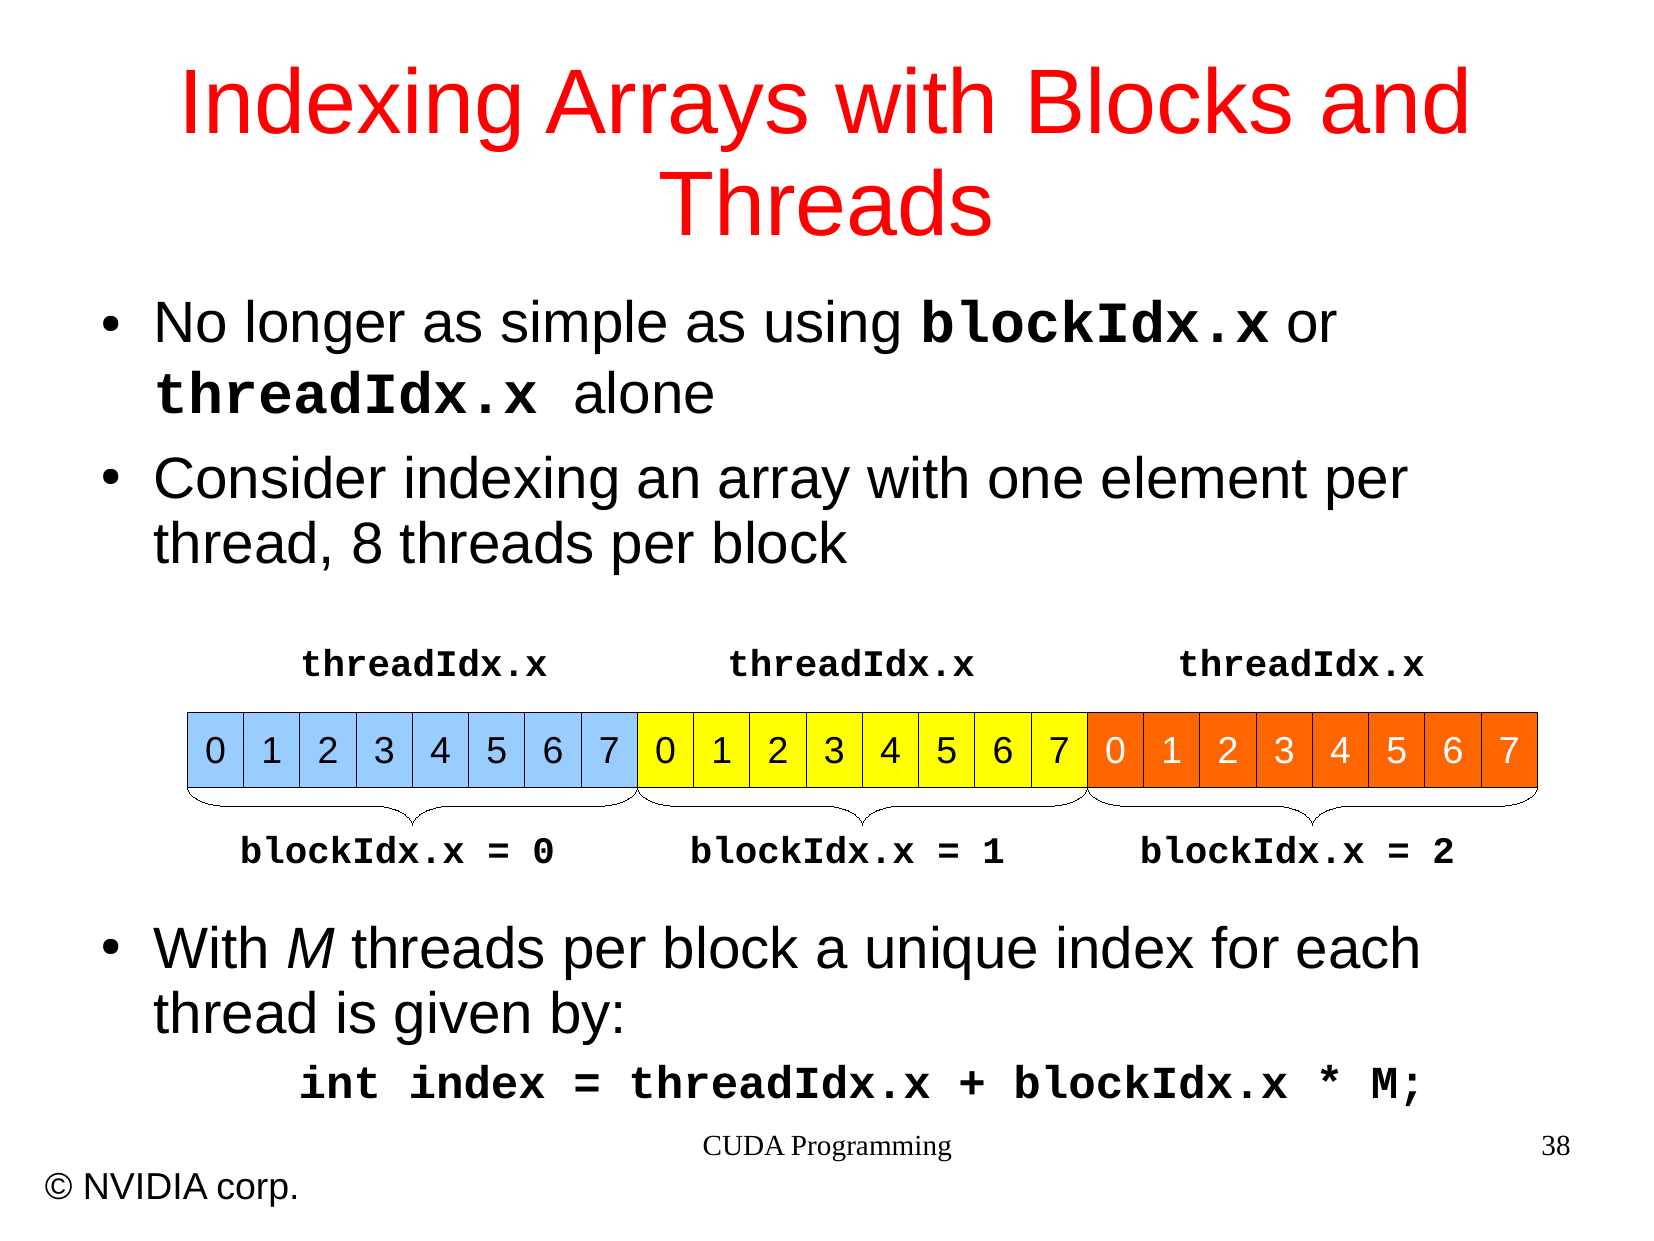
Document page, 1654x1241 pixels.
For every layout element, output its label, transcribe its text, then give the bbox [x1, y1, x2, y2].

text_box 6 [524, 712, 581, 788]
text_box 5 [918, 712, 974, 788]
text_box 6 [1424, 712, 1481, 788]
title Indexing Arrays with Blocks and Threads [82, 49, 1571, 257]
text_box 2 [1199, 712, 1256, 788]
text_box 5 [1368, 712, 1424, 788]
text_box threadIdx.x [285, 637, 563, 696]
text_box 2 [749, 712, 806, 788]
text_box 3 [356, 712, 412, 788]
text_box threadIdx.x [1162, 637, 1440, 696]
text_box blockIdx.x = 1 [675, 825, 1020, 883]
text_box 1 [244, 712, 299, 788]
text_box 4 [412, 712, 468, 788]
list No longer as simple as using blockIdx.x or threadIdx.x alone Consider indexing an array with one element per thread, 8 threads per block With M threads per block a unique index for each thread is given by: int index = threadIdx.x + blockIdx.x * M; [82, 290, 1571, 1182]
text_box 0 [1087, 712, 1144, 788]
text_box 4 [862, 712, 918, 788]
text_box © NVIDIA corp. [30, 1158, 331, 1216]
text_box blockIdx.x = 0 [225, 825, 570, 883]
text_box 0 [187, 712, 244, 788]
text_box 1 [1144, 712, 1199, 788]
text_box 0 [637, 712, 694, 788]
text_box 7 [581, 712, 637, 788]
text_box threadIdx.x [712, 637, 990, 696]
text_box blockIdx.x = 2 [1125, 825, 1470, 883]
text_box 5 [468, 712, 524, 788]
text_box 7 [1481, 712, 1538, 788]
text_box 2 [299, 712, 356, 788]
text_box 6 [974, 712, 1031, 788]
text_box 1 [694, 712, 749, 788]
text_box 3 [1256, 712, 1312, 788]
text_box 7 [1031, 712, 1087, 788]
text_box 3 [806, 712, 862, 788]
text_box 4 [1312, 712, 1368, 788]
